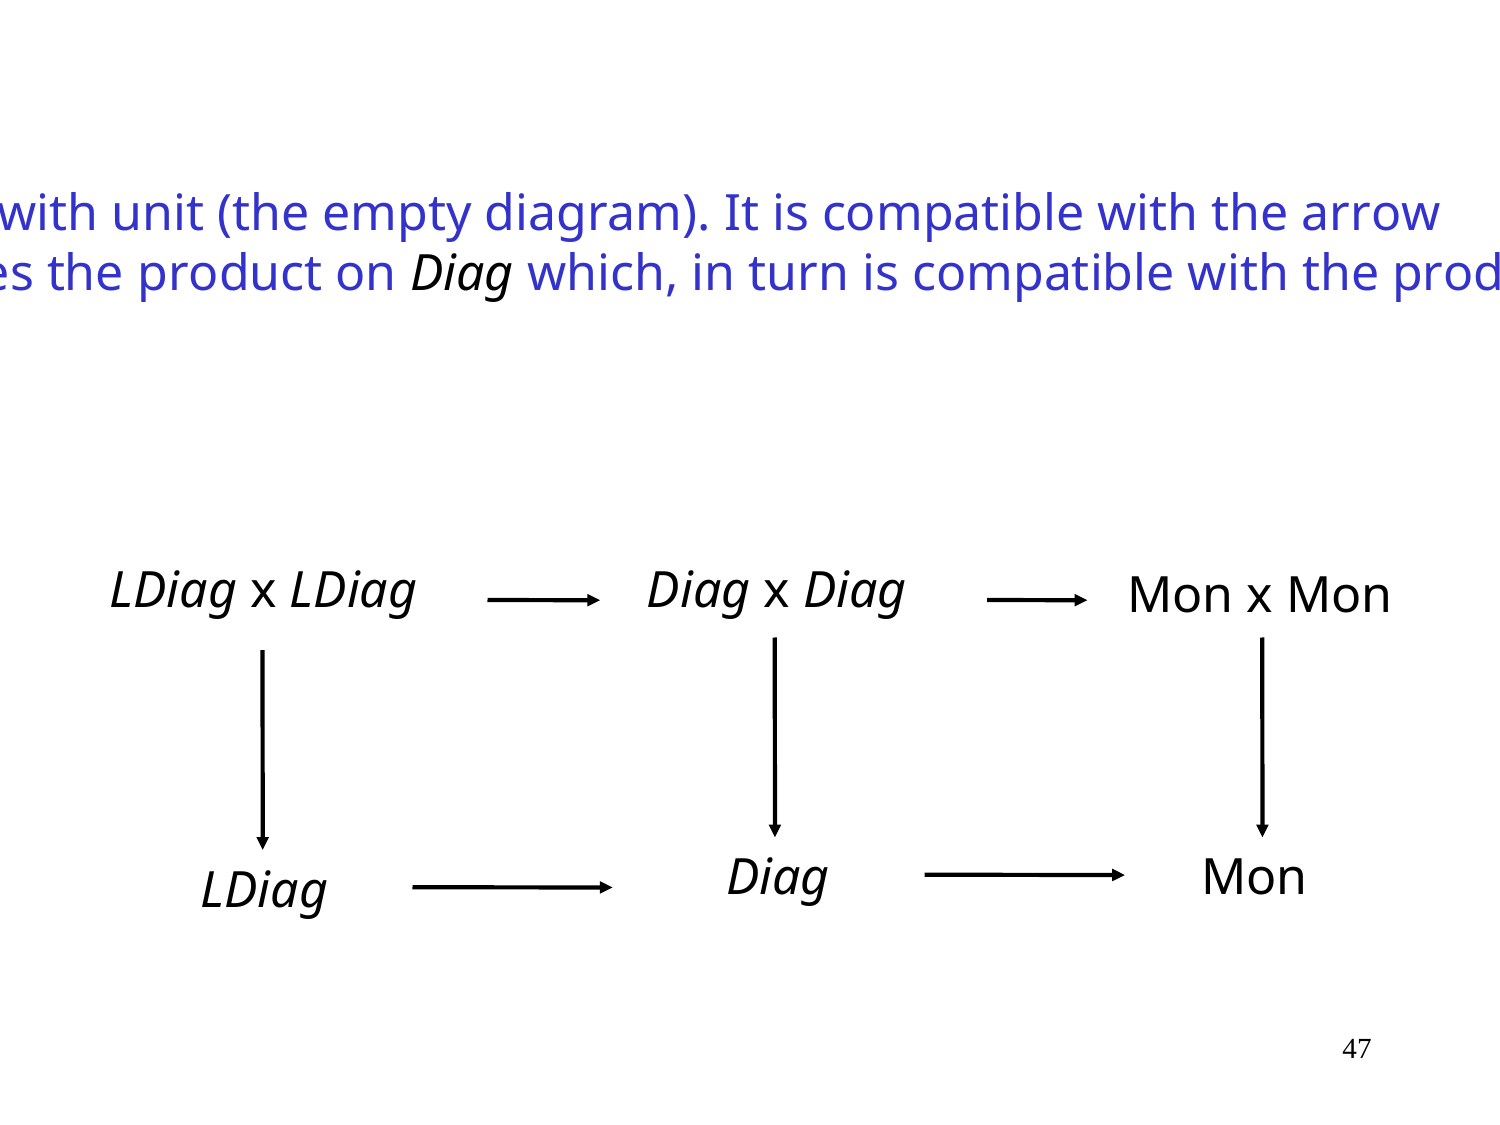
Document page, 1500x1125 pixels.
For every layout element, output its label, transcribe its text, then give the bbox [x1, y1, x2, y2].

text_box LDiag x LDiag [94, 549, 433, 626]
text_box This product is associative with unit (the empty diagram). It is compatible with the arrow LDiag  Diag and so defines the product on Diag which, in turn is compatible with the product of monomials. [0, 172, 1500, 309]
text_box Mon [1186, 837, 1323, 913]
text_box Diag [711, 837, 845, 913]
text_box Mon x Mon [1112, 555, 1408, 631]
text_box Diag x Diag [631, 549, 922, 626]
text_box LDiag [185, 849, 344, 926]
